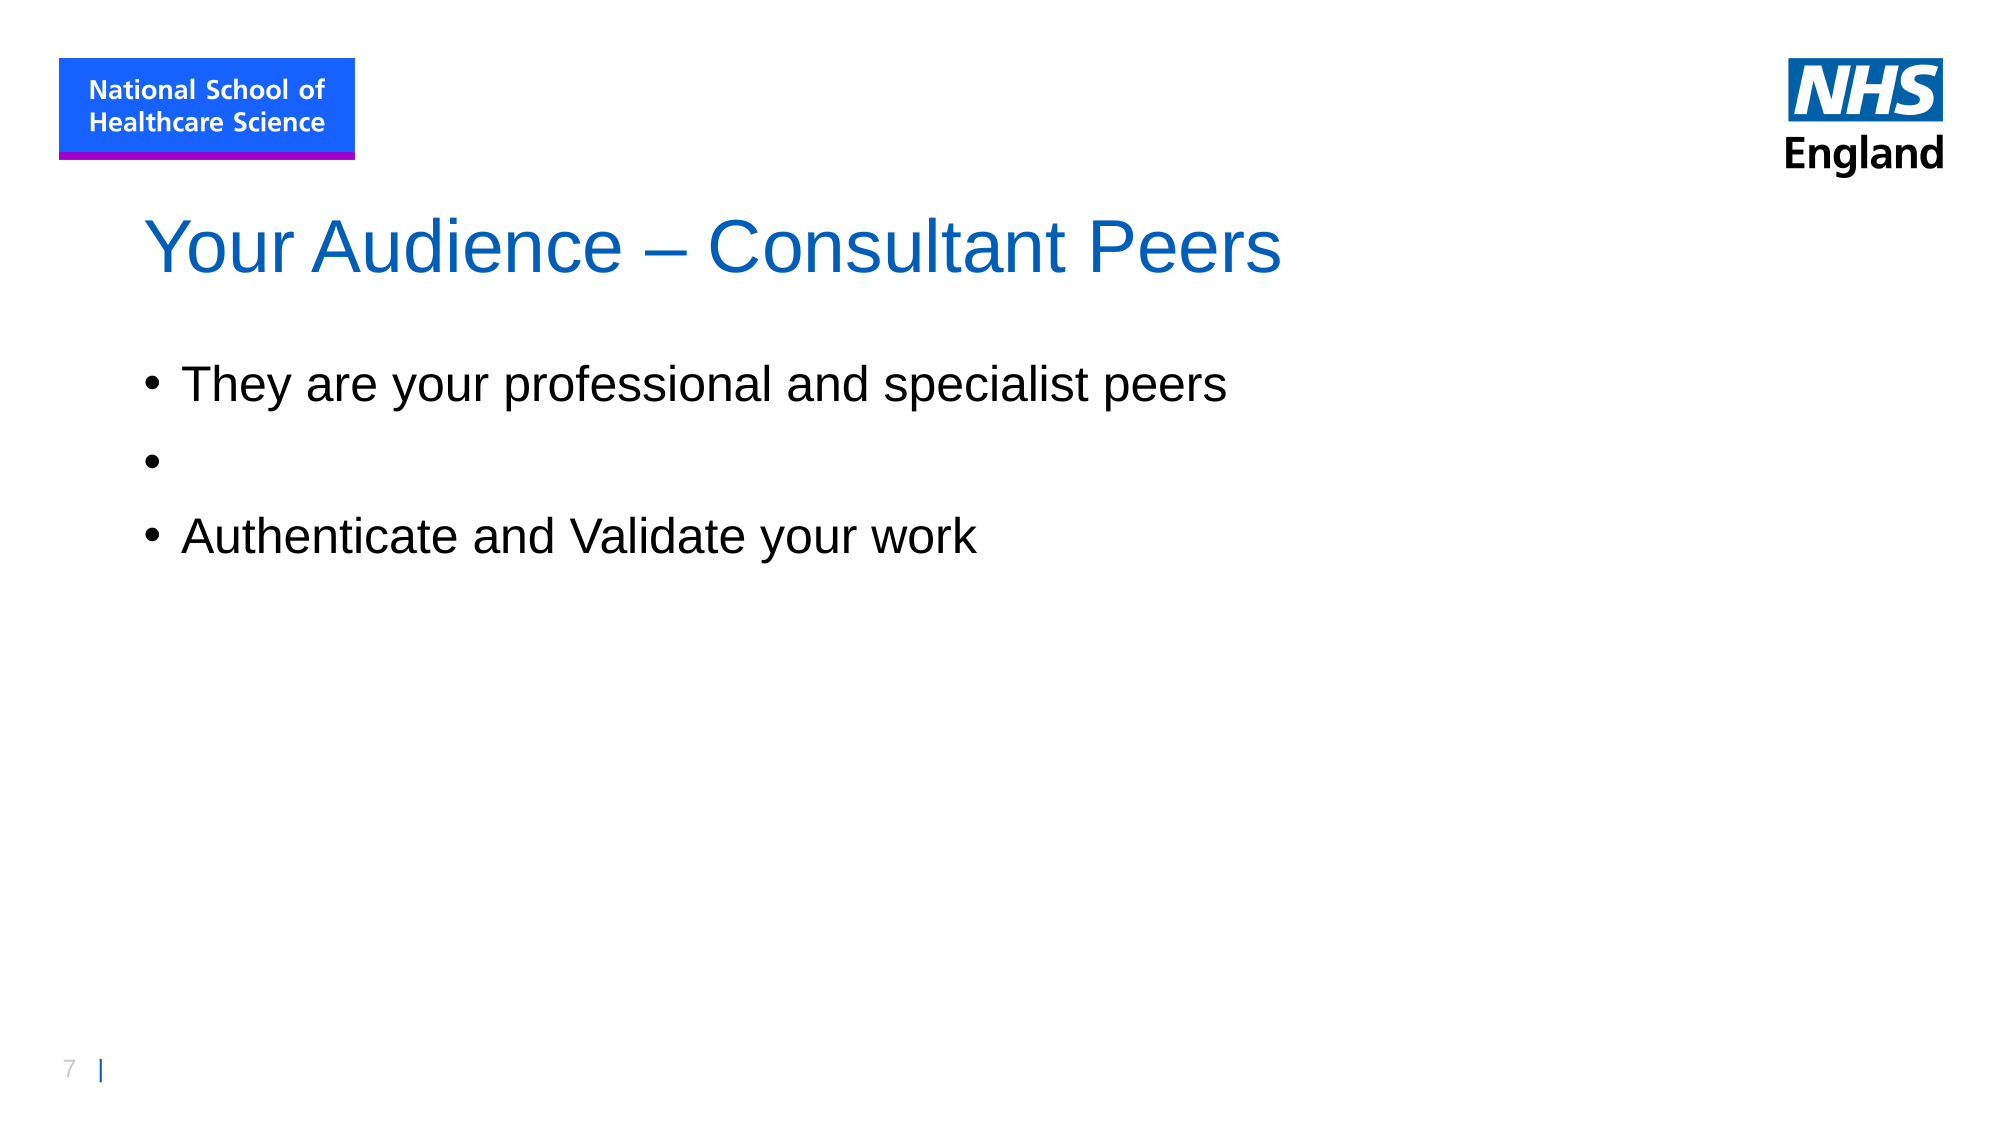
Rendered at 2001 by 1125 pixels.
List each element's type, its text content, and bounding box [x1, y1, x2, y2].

list They are your professional and specialist peers Authenticate and Validate your work [128, 351, 1875, 996]
title Your Audience – Consultant Peers [128, 198, 1875, 299]
